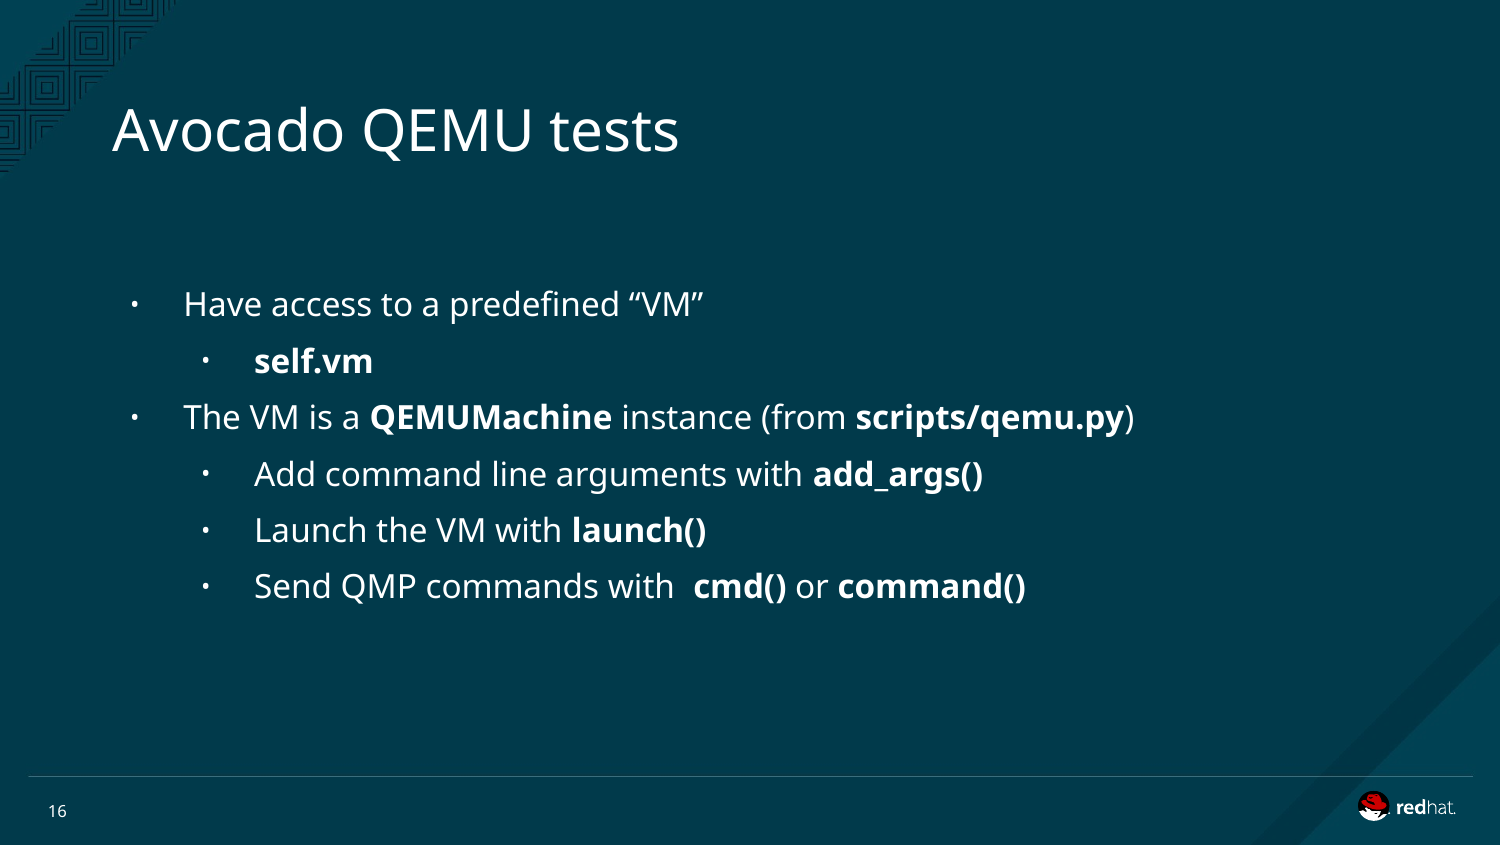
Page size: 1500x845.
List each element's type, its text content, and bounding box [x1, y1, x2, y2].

picture [99, 38, 103, 49]
title Avocado QEMU tests [112, 0, 1388, 169]
list Have access to a predefined “VM” self.vm The VM is a QEMUMachine instance (from scripts/qemu.py) Add command line arguments with add_args() Launch the VM with launch() Send QMP commands with cmd() or command() [112, 281, 1388, 772]
